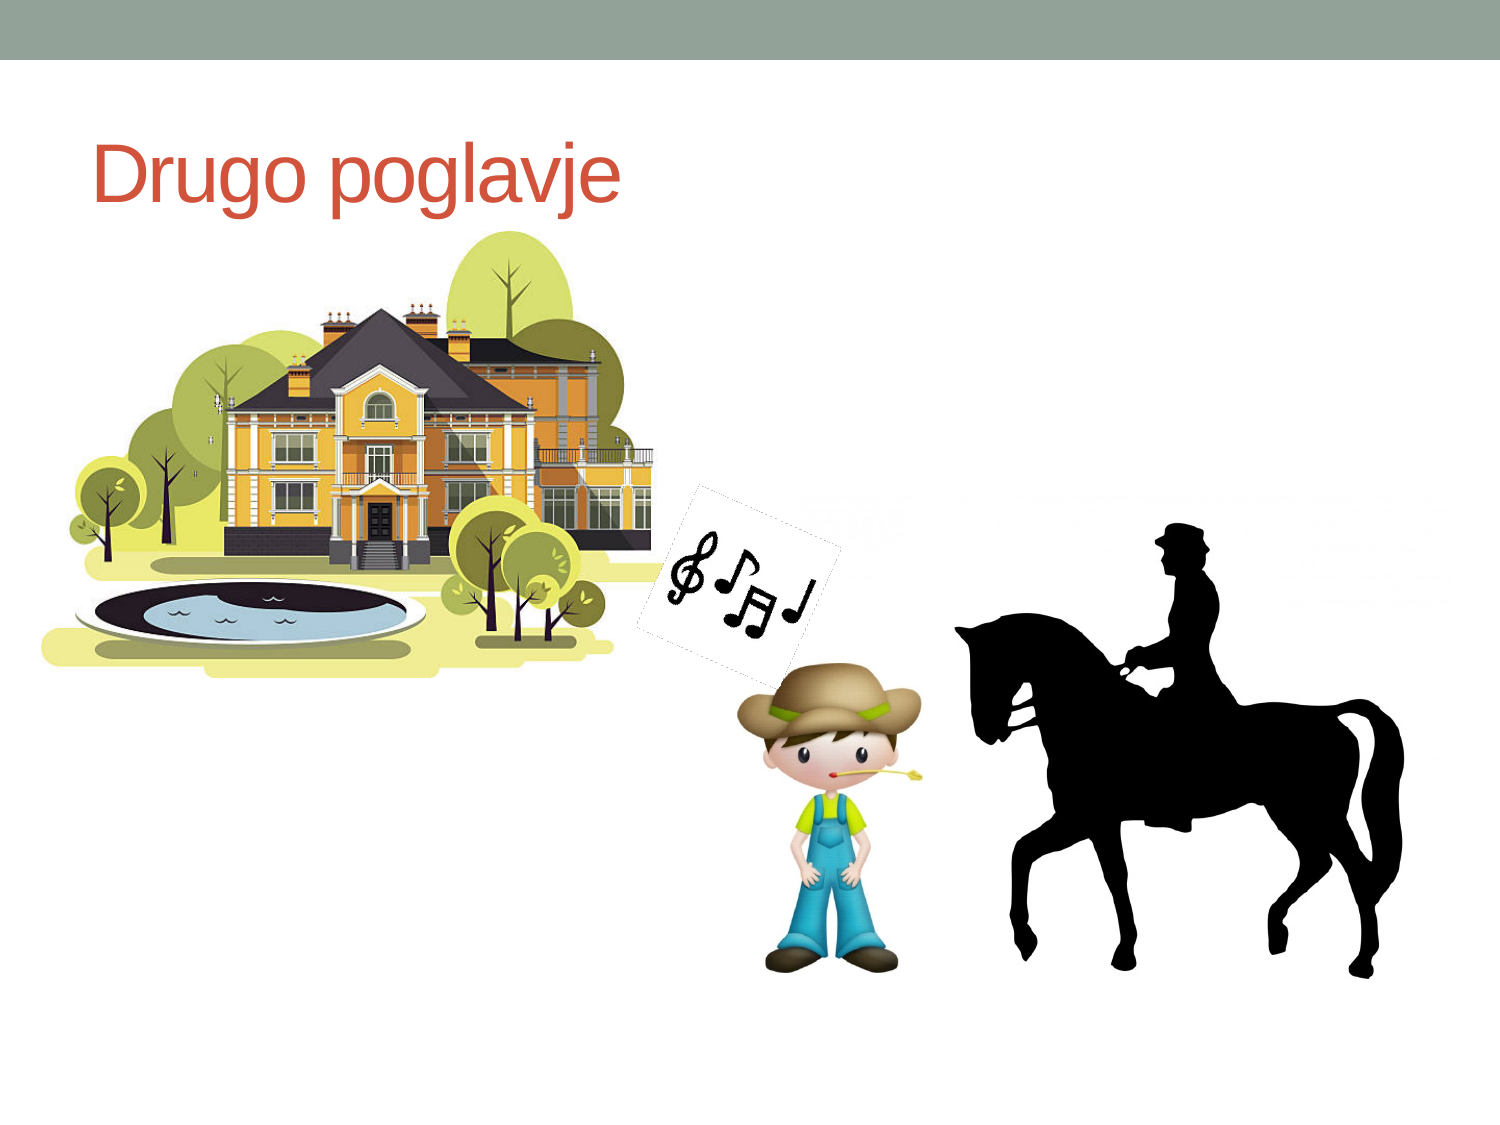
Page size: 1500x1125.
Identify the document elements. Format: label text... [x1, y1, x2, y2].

title Drugo poglavje [75, 87, 1425, 250]
picture [41, 231, 1451, 997]
